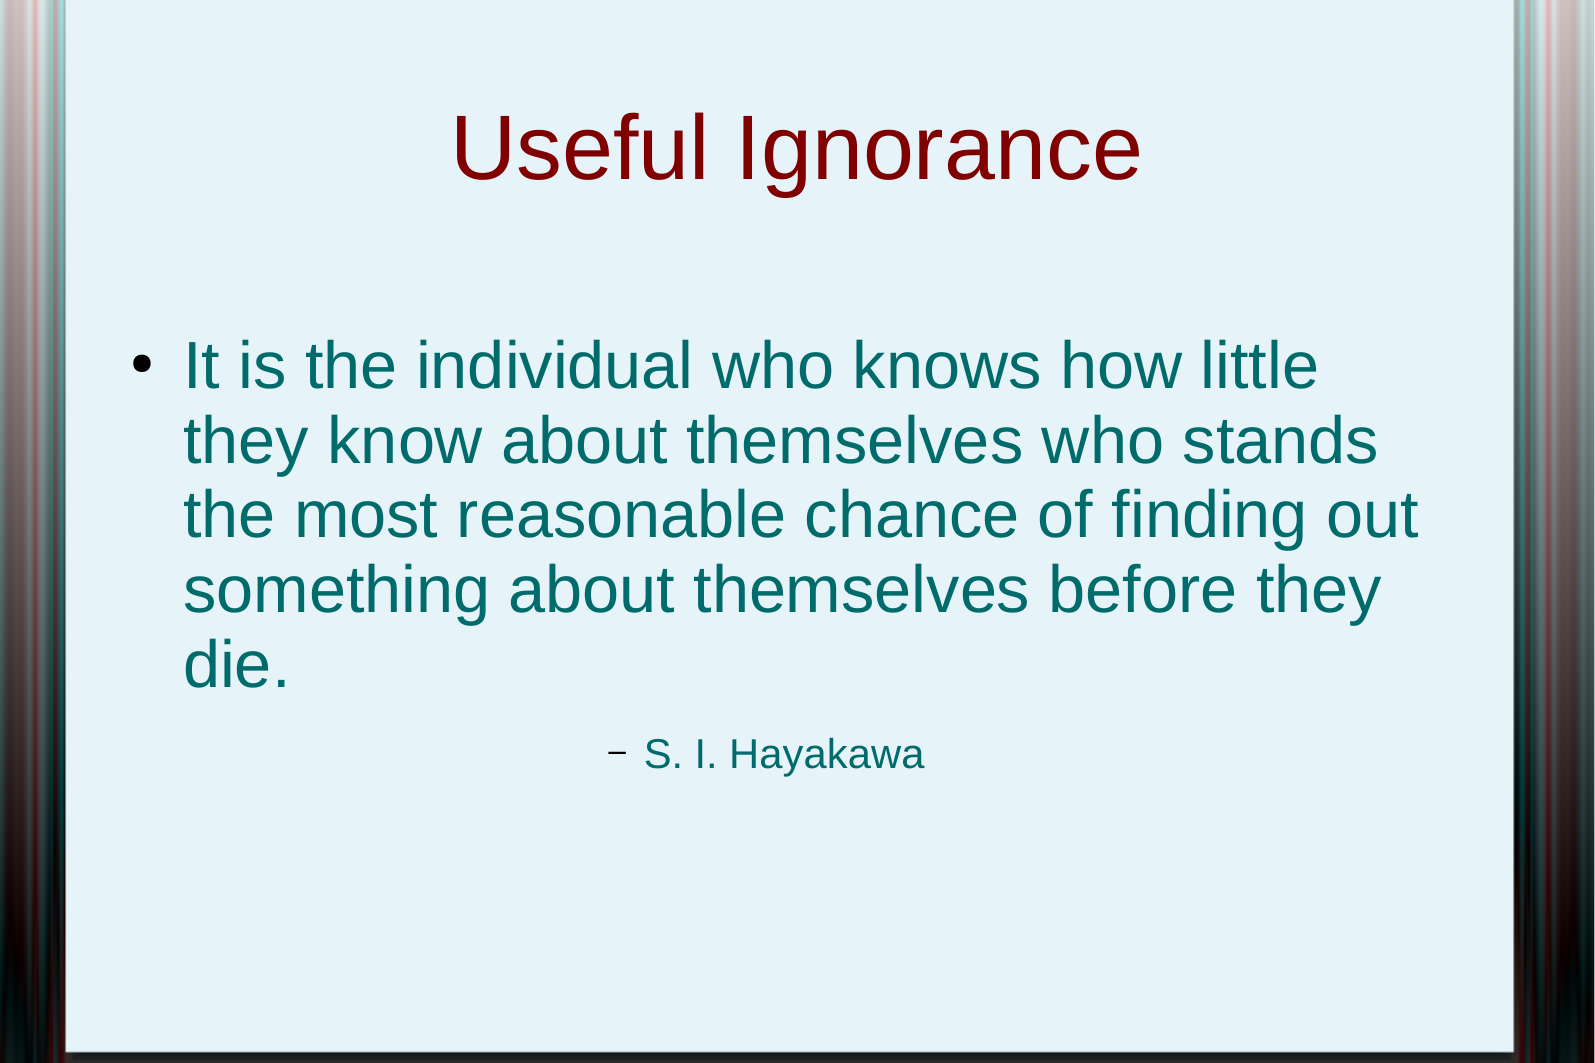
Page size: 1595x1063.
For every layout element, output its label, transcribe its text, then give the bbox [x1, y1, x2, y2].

list It is the individual who knows how little they know about themselves who stands the most reasonable chance of finding out something about themselves before they die. S. I. Hayakawa [112, 327, 1453, 901]
title Useful Ignorance [113, 83, 1481, 213]
picture [0, 0, 1595, 1063]
